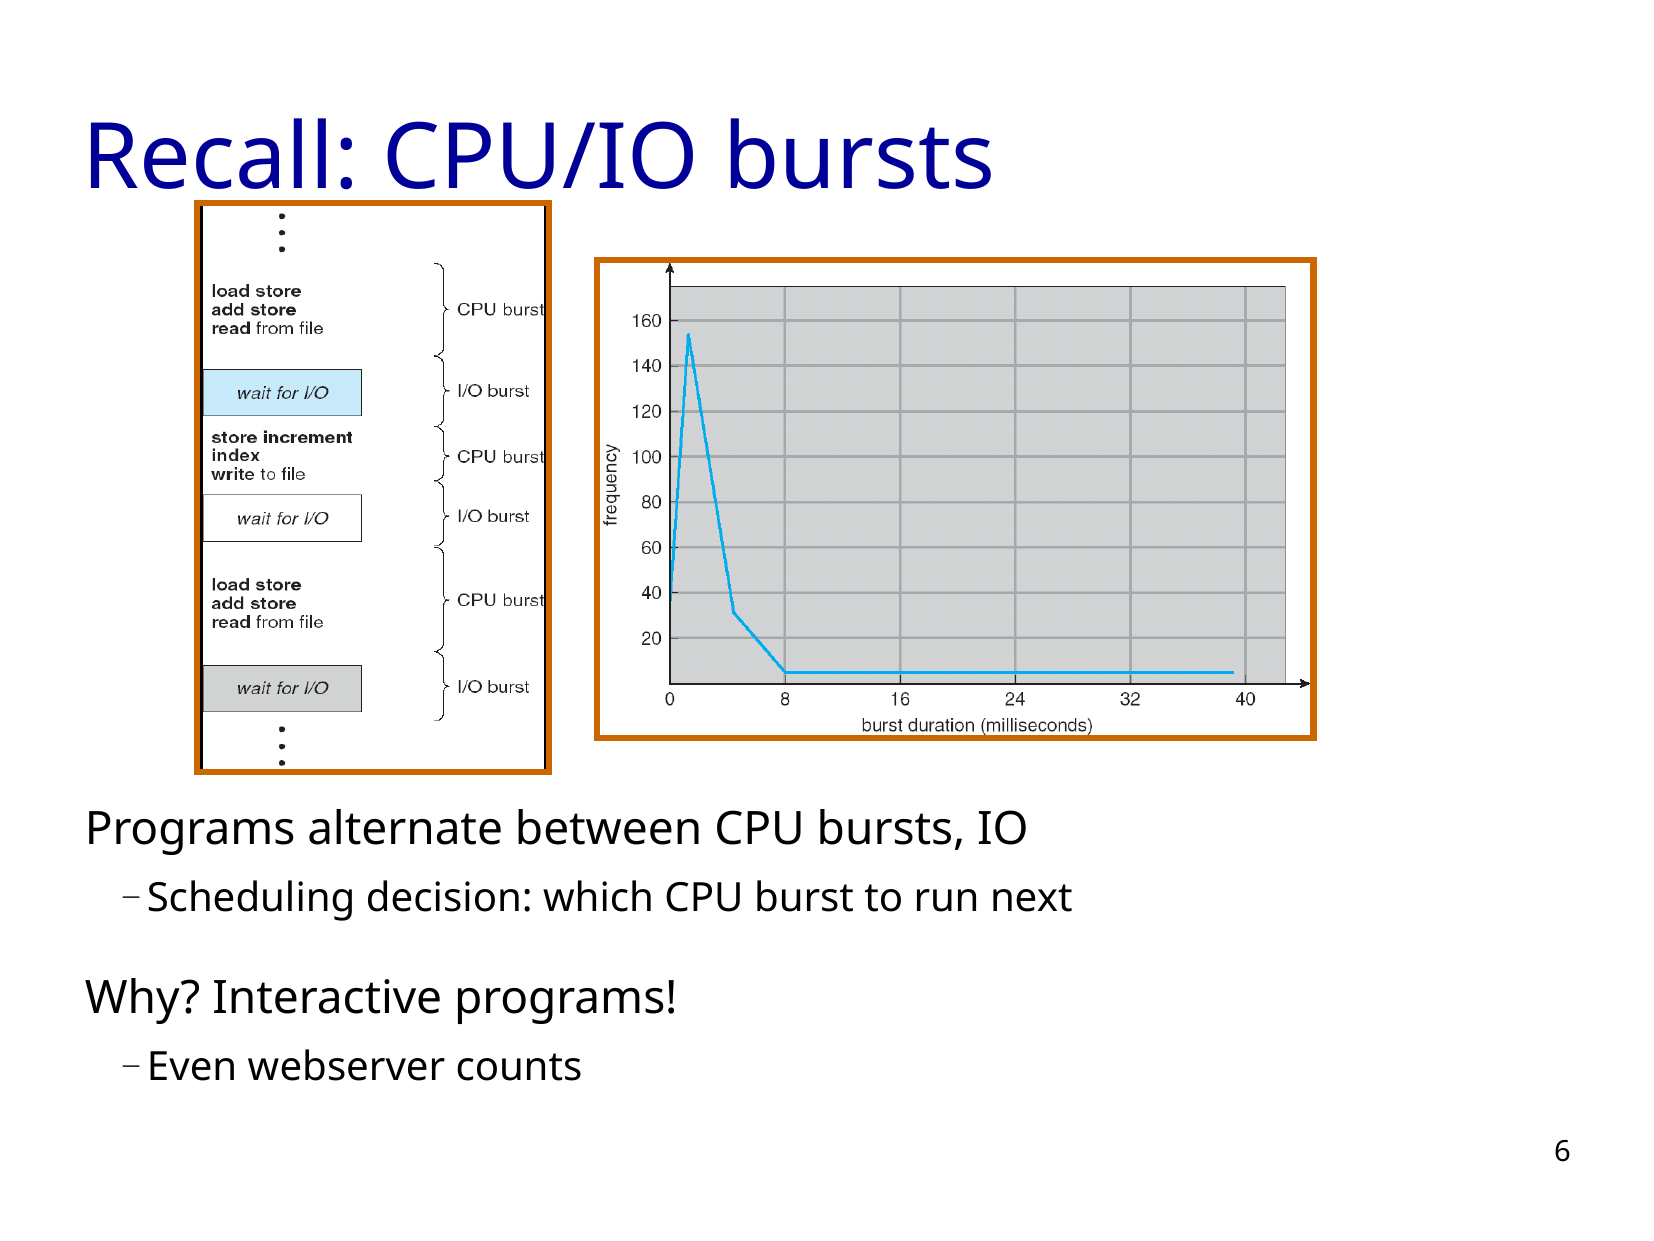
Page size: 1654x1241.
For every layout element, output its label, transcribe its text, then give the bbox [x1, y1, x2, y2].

picture [200, 206, 546, 769]
list Programs alternate between CPU bursts, IO Scheduling decision: which CPU burst to run next Why? Interactive programs! Even webserver counts [60, 795, 1571, 1096]
title Recall: CPU/IO bursts [82, 49, 1571, 257]
picture [600, 262, 1311, 736]
